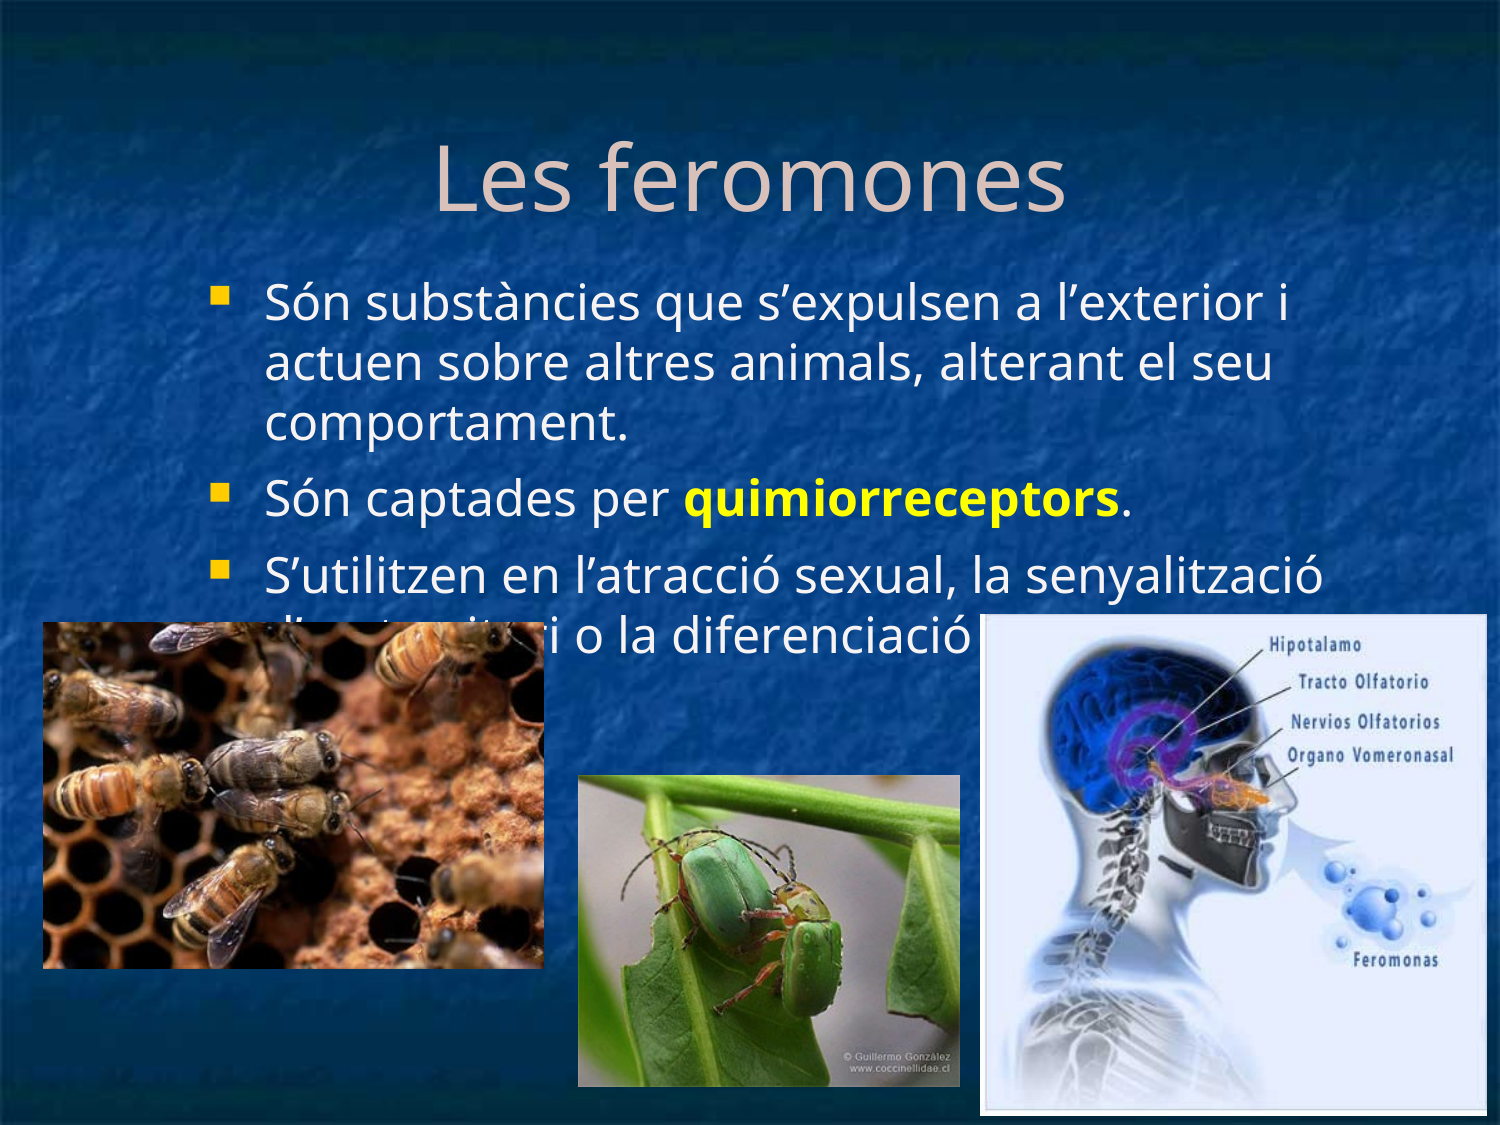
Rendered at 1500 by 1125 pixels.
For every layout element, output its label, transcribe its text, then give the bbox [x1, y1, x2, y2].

list Són substàncies que s’expulsen a l’exterior i actuen sobre altres animals, alterant el seu comportament. Són captades per quimiorreceptors. S’utilitzen en l’atracció sexual, la senyalització d’un territori o la diferenciació dels individus. [75, 262, 1426, 958]
title Les feromones [75, 57, 1426, 262]
picture [0, 0, 1500, 1125]
